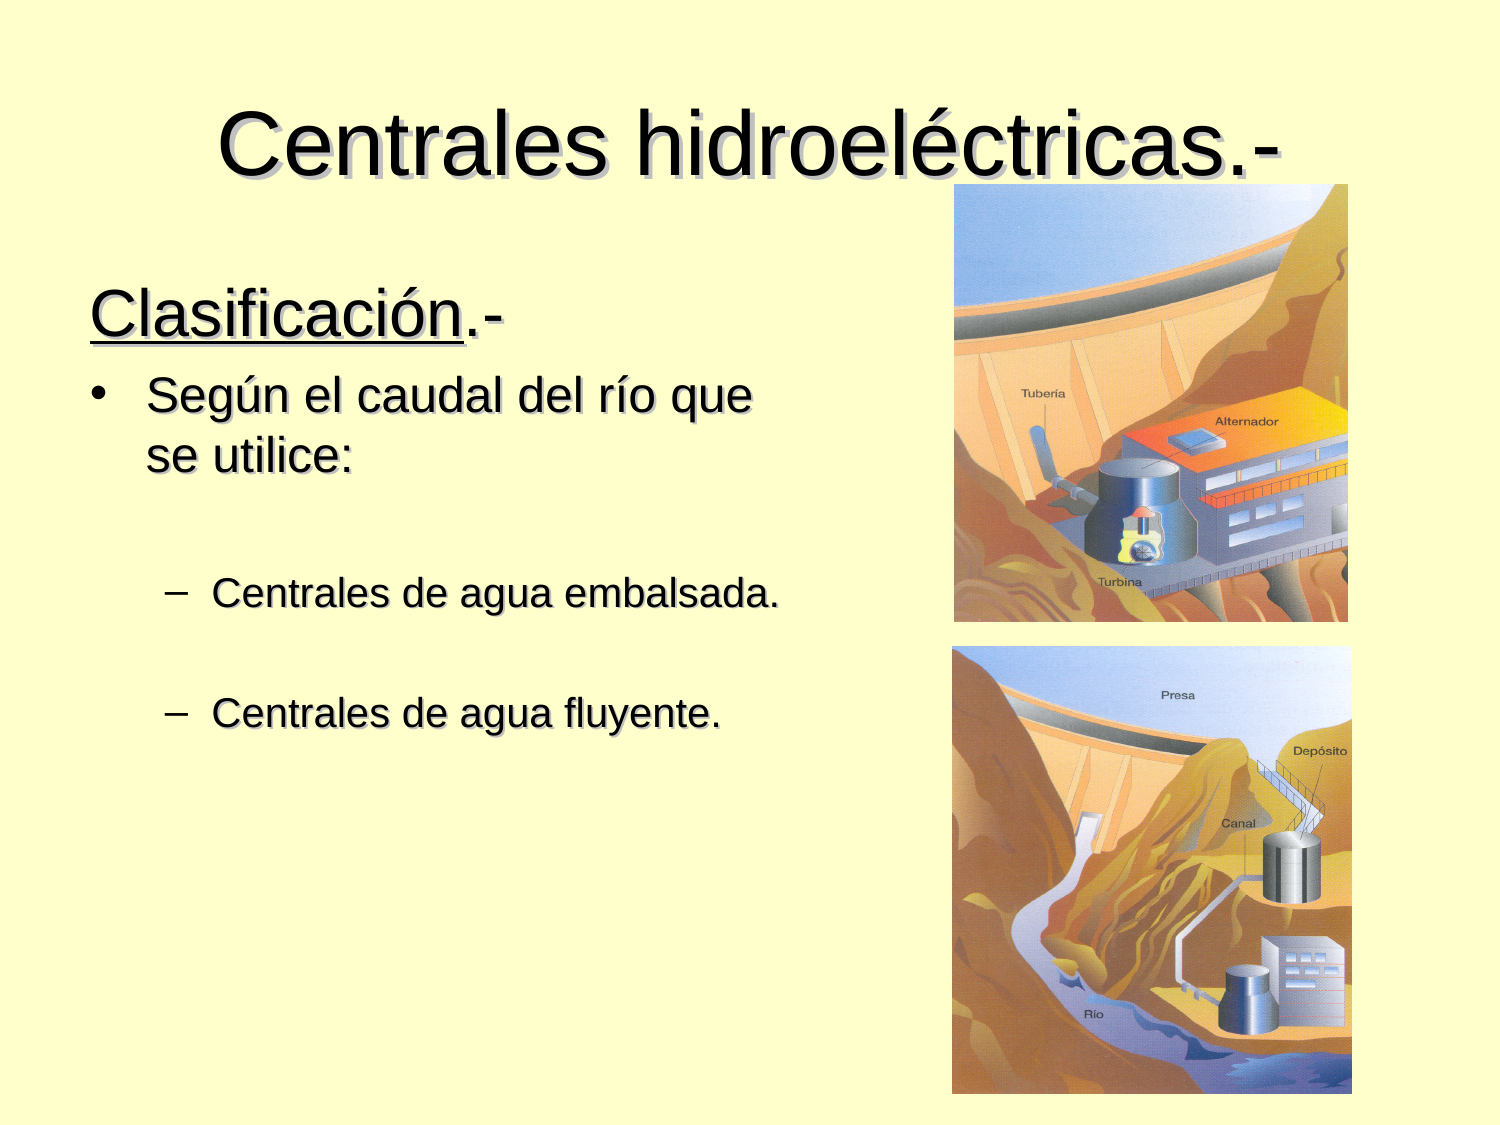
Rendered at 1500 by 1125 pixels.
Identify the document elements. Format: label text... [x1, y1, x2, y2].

list Clasificación.- Según el caudal del río que se utilice: Centrales de agua embalsada. Centrales de agua fluyente. [74, 262, 810, 1006]
picture [952, 646, 1352, 1094]
picture [954, 184, 1348, 622]
title Centrales hidroeléctricas.- [75, 45, 1426, 233]
